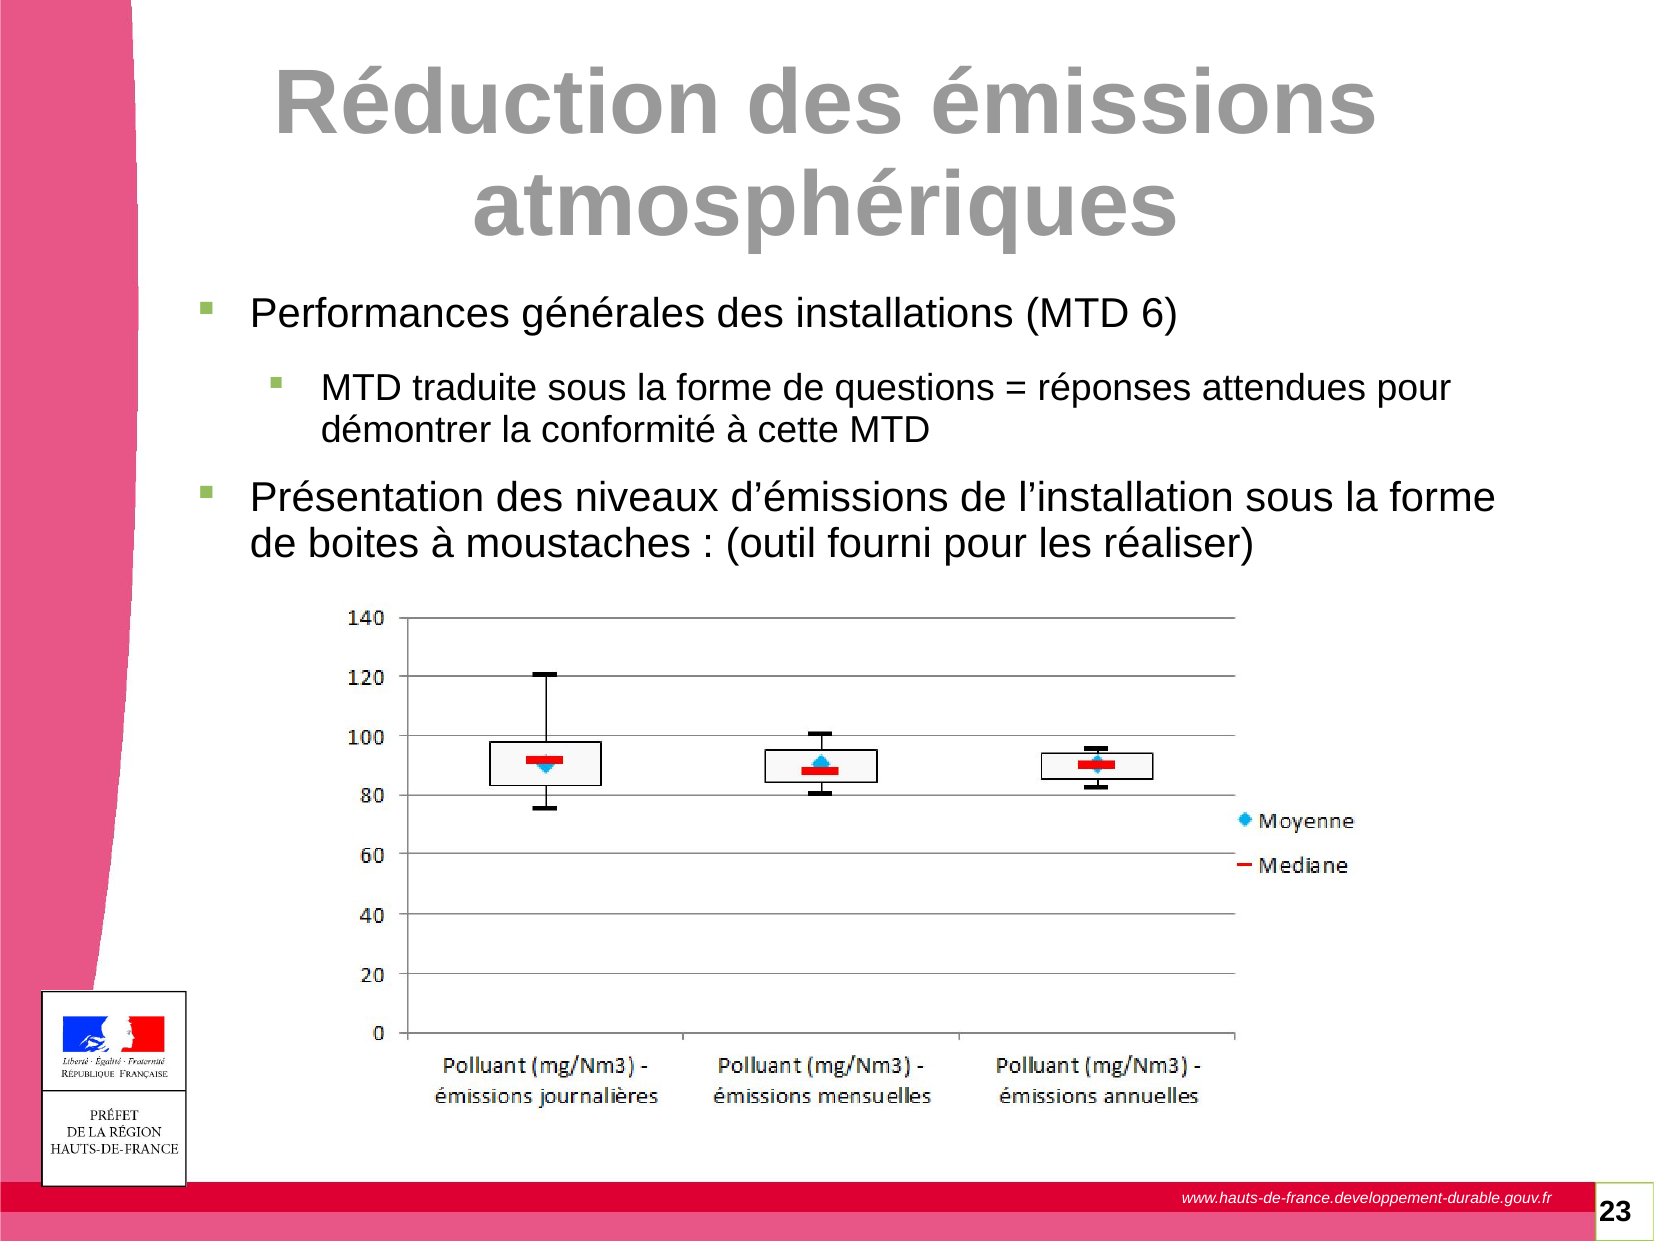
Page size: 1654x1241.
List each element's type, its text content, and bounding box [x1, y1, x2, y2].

list Performances générales des installations (MTD 6) MTD traduite sous la forme de questions = réponses attendues pour démontrer la conformité à cette MTD Présentation des niveaux d’émissions de l’installation sous la forme de boites à moustaches : (outil fourni pour les réaliser) [179, 290, 1509, 1010]
title Réduction des émissions atmosphériques [82, 49, 1571, 257]
picture [0, 0, 1654, 1241]
